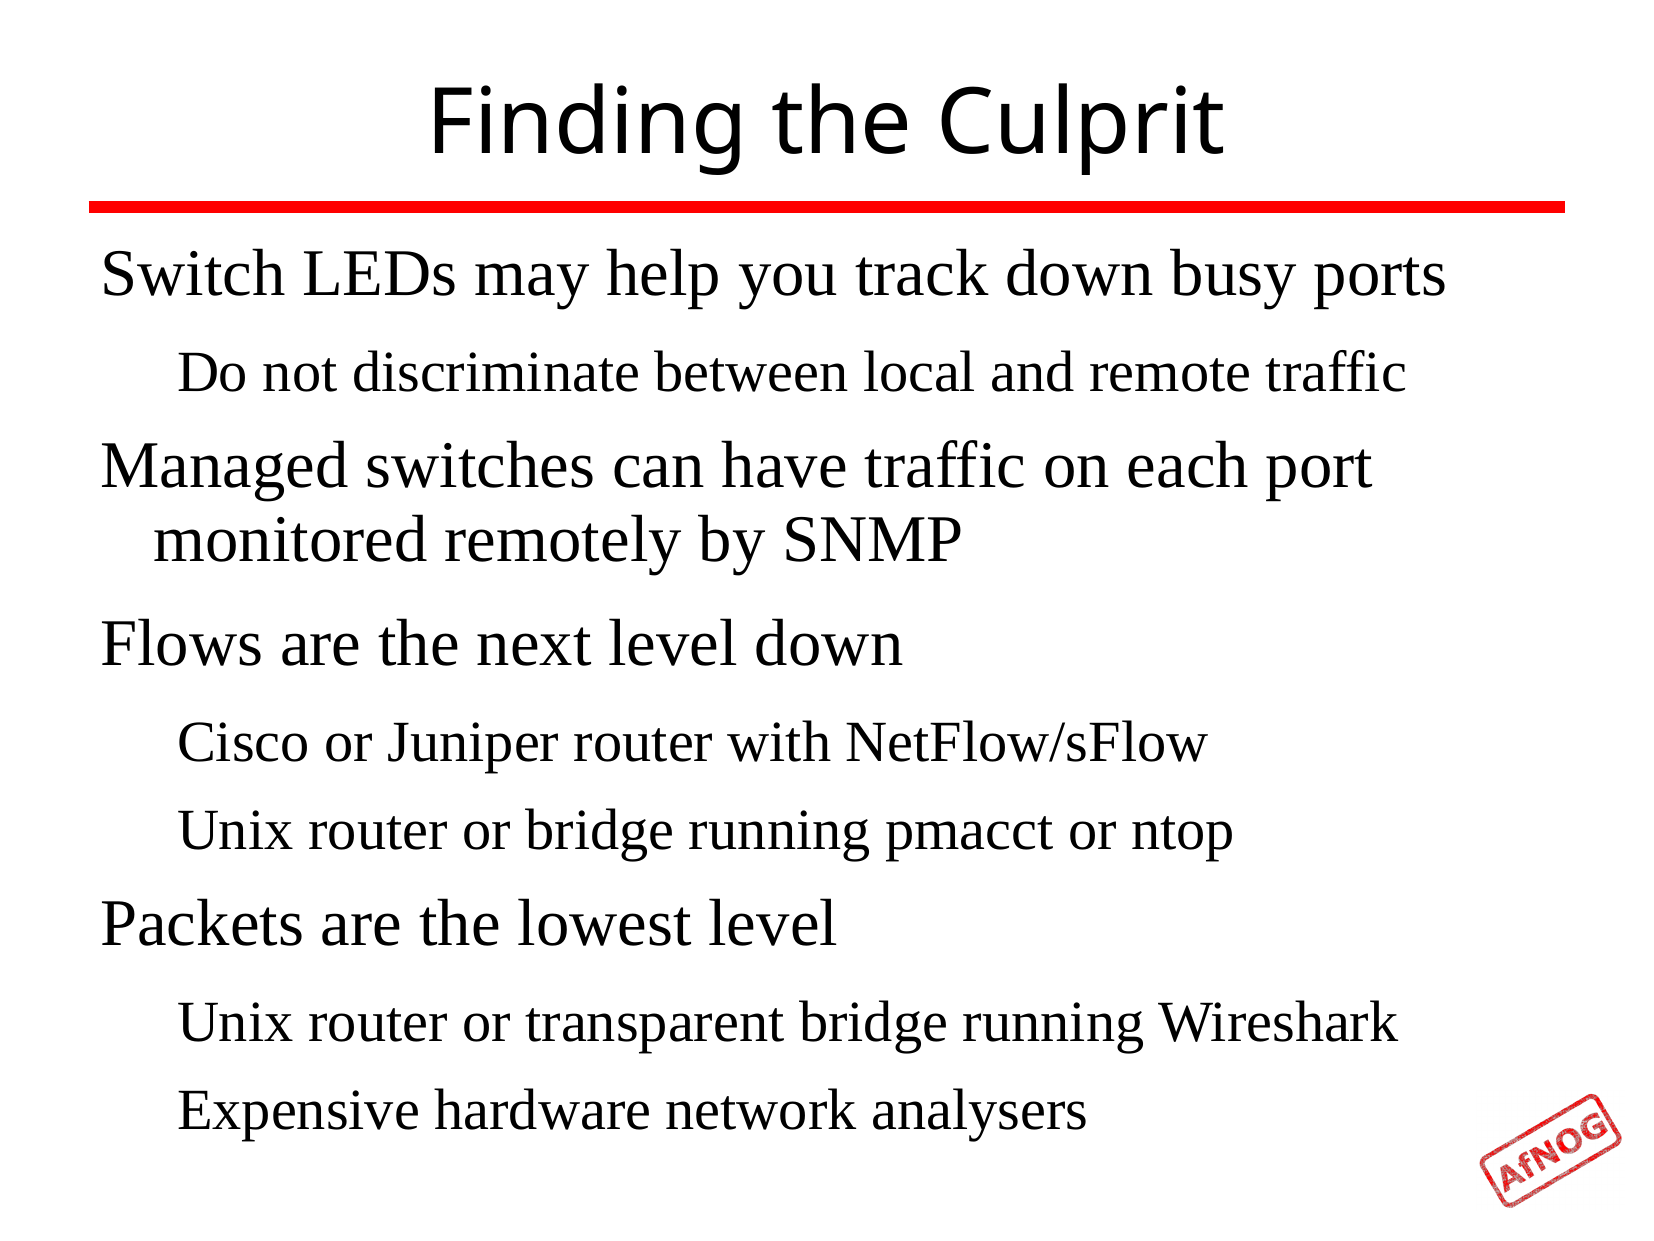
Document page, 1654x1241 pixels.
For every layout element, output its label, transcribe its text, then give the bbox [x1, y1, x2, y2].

picture [1476, 1090, 1625, 1211]
title Finding the Culprit [88, 29, 1565, 207]
list Switch LEDs may help you track down busy ports Do not discriminate between local and remote traffic Managed switches can have traffic on each port monitored remotely by SNMP Flows are the next level down Cisco or Juniper router with NetFlow/sFlow Unix router or bridge running pmacct or ntop Packets are the lowest level Unix router or transparent bridge running Wireshark Expensive hardware network analysers [82, 236, 1571, 1142]
